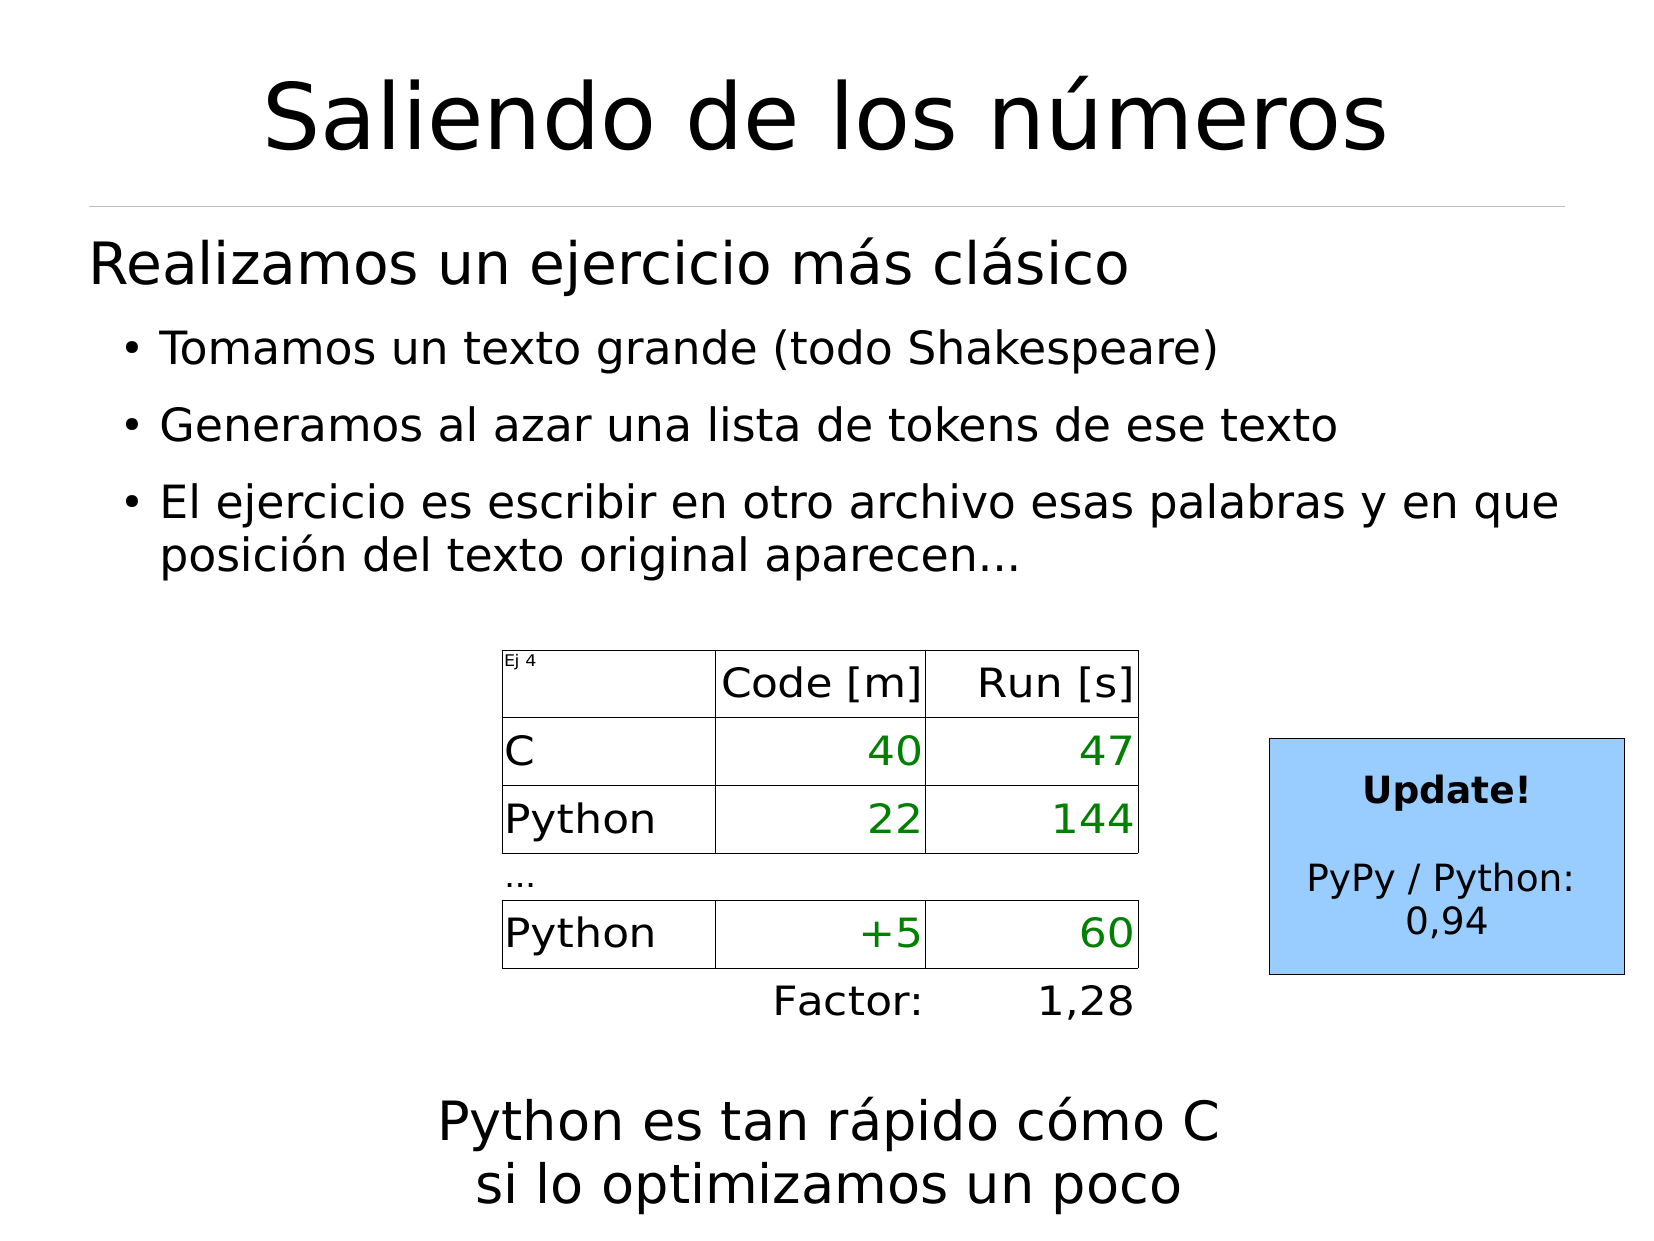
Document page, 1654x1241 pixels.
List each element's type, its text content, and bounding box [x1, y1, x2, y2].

subtitle Realizamos un ejercicio más clásico Tomamos un texto grande (todo Shakespeare) Generamos al azar una lista de tokens de ese texto El ejercicio es escribir en otro archivo esas palabras y en que posición del texto original aparecen... Python es tan rápido cómo C si lo optimizamos un poco [88, 206, 1571, 1241]
text_box Update! PyPy / Python: 0,94 [1269, 738, 1625, 975]
title Saliendo de los números [88, 29, 1565, 206]
chart [501, 649, 1179, 1038]
